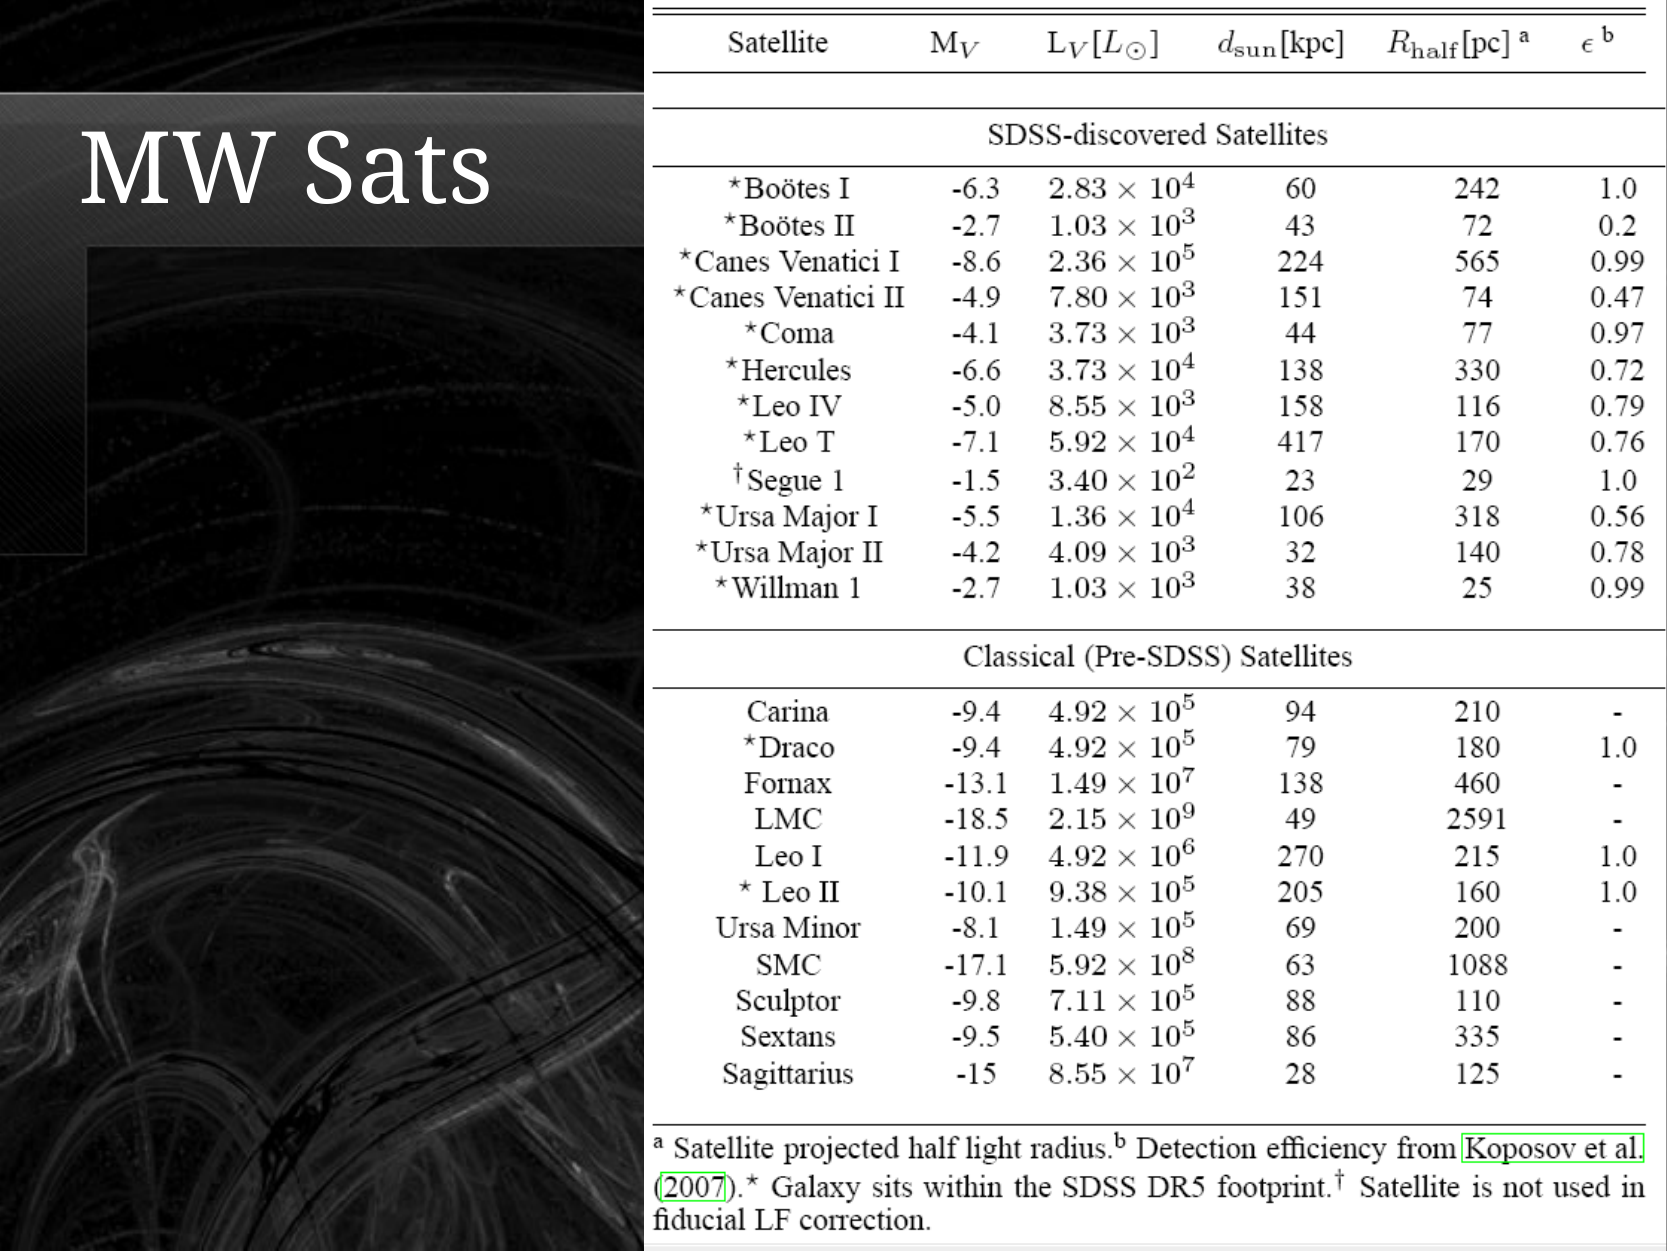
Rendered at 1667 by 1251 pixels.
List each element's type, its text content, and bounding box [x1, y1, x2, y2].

picture [0, 0, 1667, 1251]
title MW Sats [78, 99, 644, 250]
